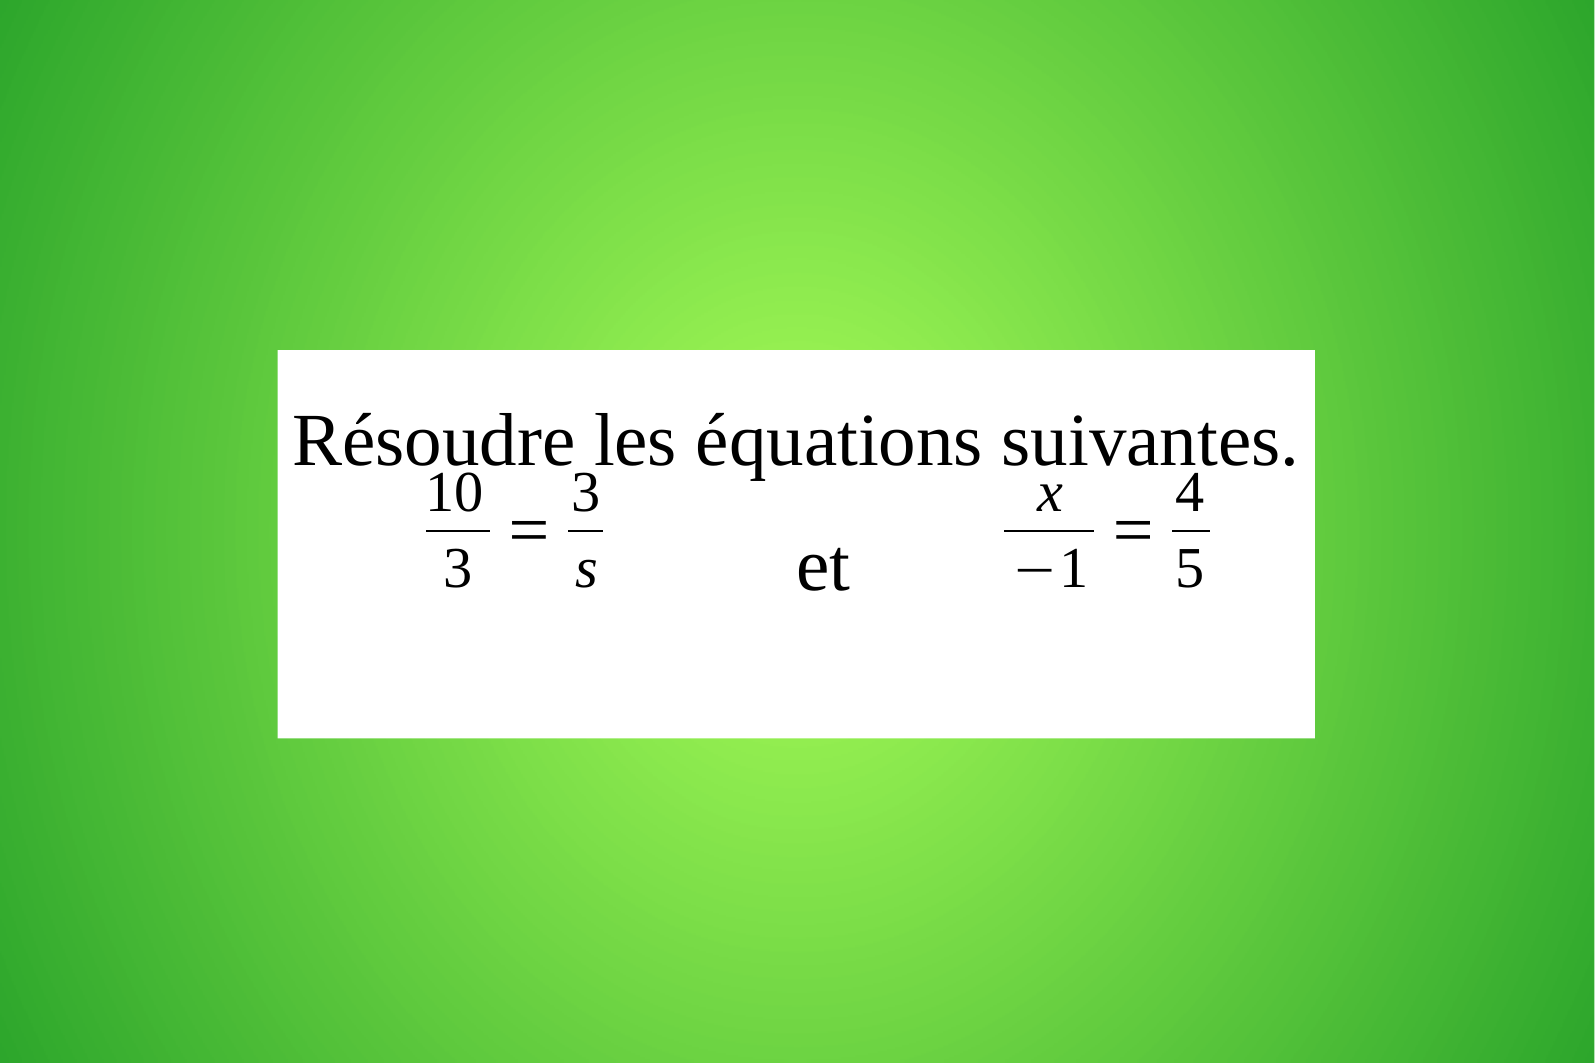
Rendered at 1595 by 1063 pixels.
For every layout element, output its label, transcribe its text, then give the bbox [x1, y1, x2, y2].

chart [407, 460, 620, 602]
picture [0, 0, 1595, 1063]
chart [986, 460, 1226, 602]
text_box Résoudre les équations suivantes. et [277, 350, 1315, 697]
